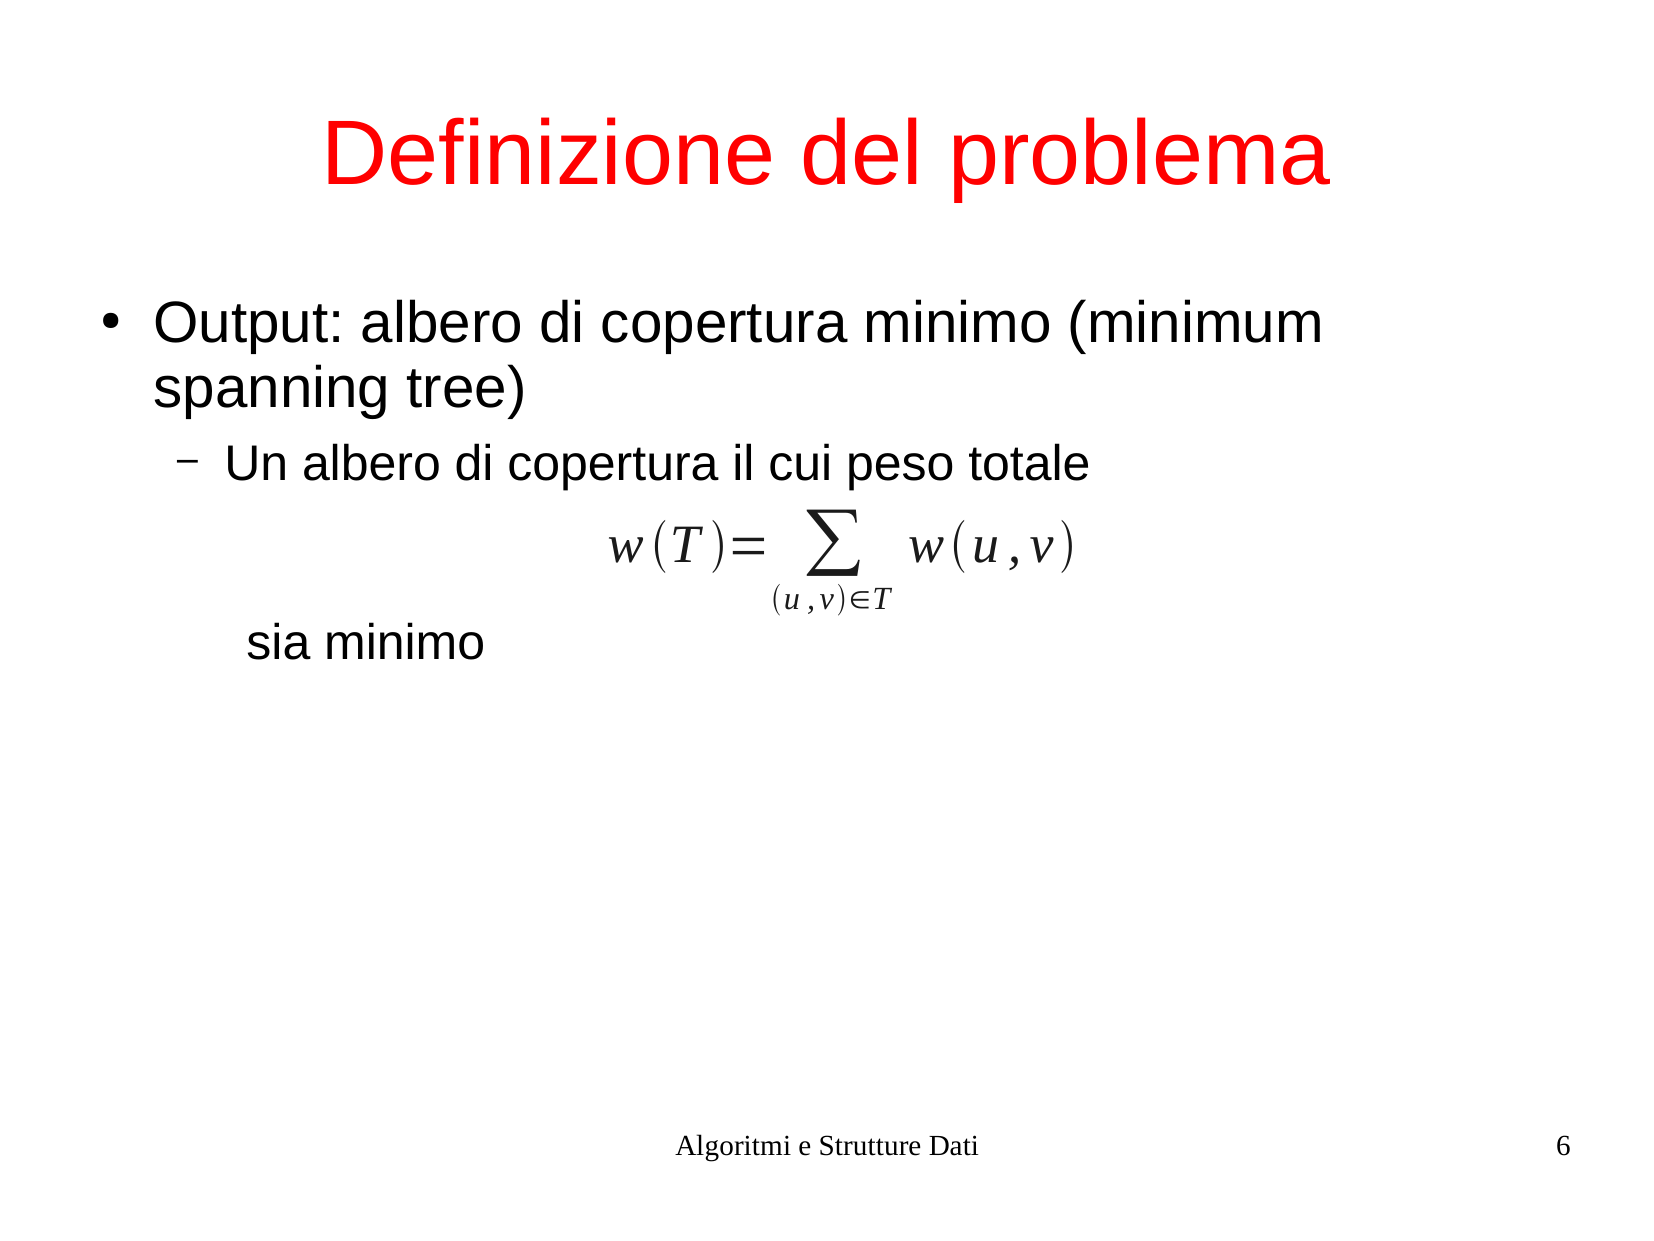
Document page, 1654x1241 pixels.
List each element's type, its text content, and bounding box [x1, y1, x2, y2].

chart [600, 506, 1082, 618]
title Definizione del problema [82, 49, 1571, 257]
list Output: albero di copertura minimo (minimum spanning tree) Un albero di copertura il cui peso totale sia minimo [82, 290, 1571, 788]
